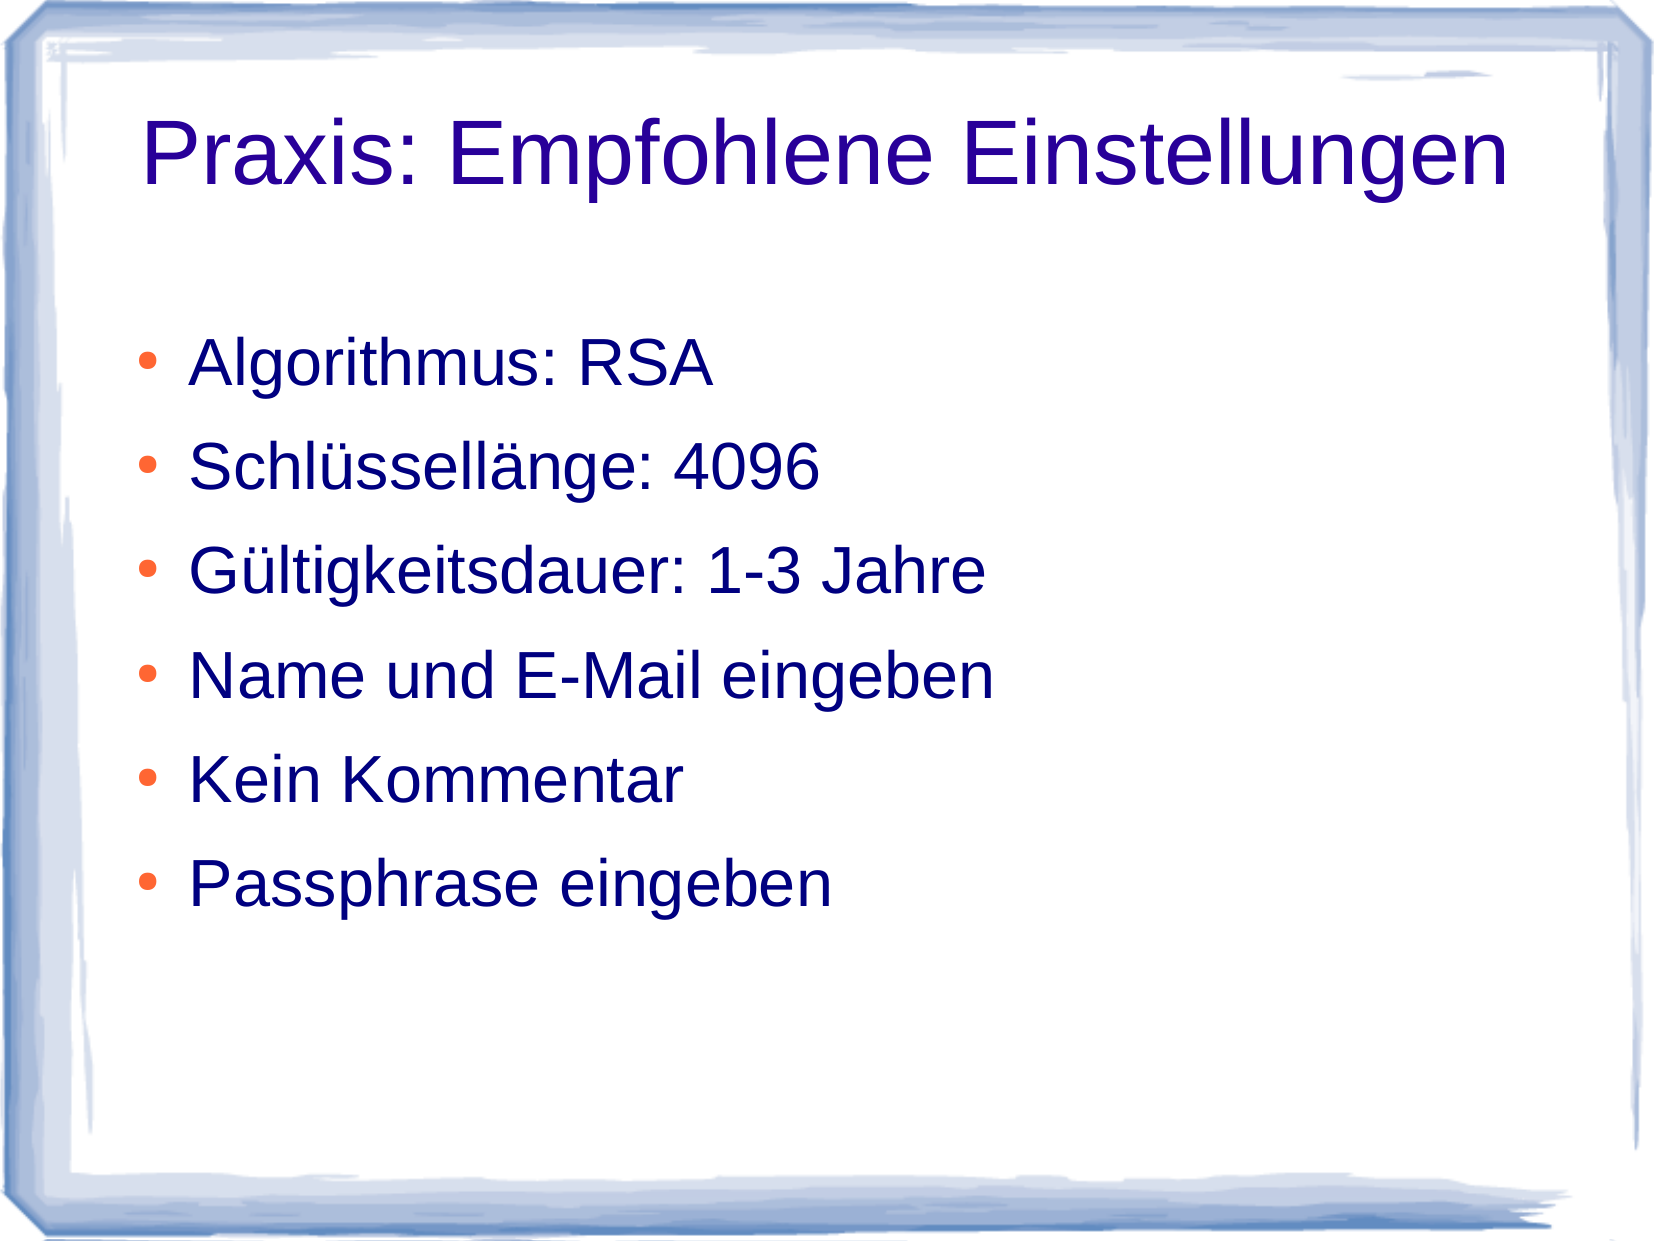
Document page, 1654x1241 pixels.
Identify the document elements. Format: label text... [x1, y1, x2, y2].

list Algorithmus: RSA Schlüssellänge: 4096 Gültigkeitsdauer: 1-3 Jahre Name und E-Mail eingeben Kein Kommentar Passphrase eingeben [118, 324, 1571, 1045]
title Praxis: Empfohlene Einstellungen [82, 49, 1571, 257]
picture [0, 0, 1654, 1241]
